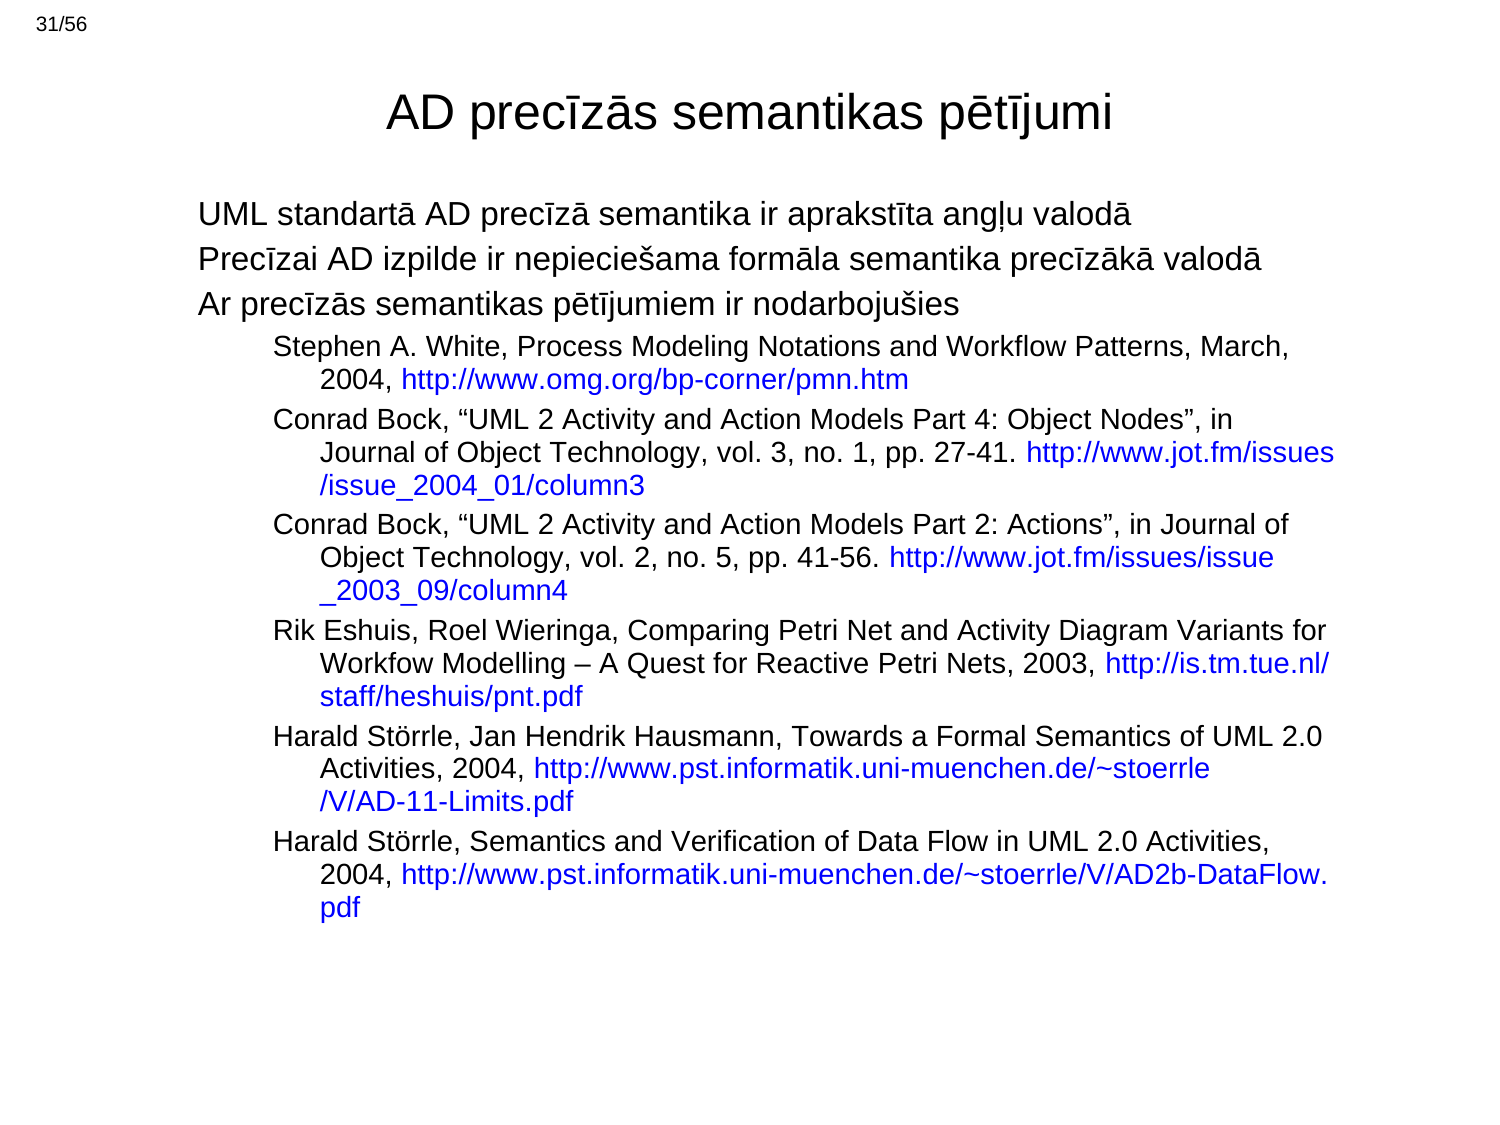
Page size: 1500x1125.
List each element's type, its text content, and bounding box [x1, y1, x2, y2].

list UML standartā AD precīzā semantika ir aprakstīta angļu valodā Precīzai AD izpilde ir nepieciešama formāla semantika precīzākā valodā Ar precīzās semantikas pētījumiem ir nodarbojušies Stephen A. White, Process Modeling Notations and Workflow Patterns, March, 2004, http://www.omg.org/bp-corner/pmn.htm Conrad Bock, “UML 2 Activity and Action Models Part 4: Object Nodes”, in Journal of Object Technology, vol. 3, no. 1, pp. 27-41. http://www.jot.fm/issues/issue_2004_01/column3 Conrad Bock, “UML 2 Activity and Action Models Part 2: Actions”, in Journal of Object Technology, vol. 2, no. 5, pp. 41-56. http://www.jot.fm/issues/issue_2003_09/column4 Rik Eshuis, Roel Wieringa, Comparing Petri Net and Activity Diagram Variants for Workfow Modelling – A Quest for Reactive Petri Nets, 2003, http://is.tm.tue.nl/staff/heshuis/pnt.pdf Harald Störrle, Jan Hendrik Hausmann, Towards a Formal Semantics of UML 2.0 Activities, 2004, http://www.pst.informatik.uni-muenchen.de/~stoerrle/V/AD-11-Limits.pdf Harald Störrle, Semantics and Verification of Data Flow in UML 2.0 Activities, 2004, http://www.pst.informatik.uni-muenchen.de/~stoerrle/V/AD2b-DataFlow.pdf [183, 187, 1353, 1020]
title AD precīzās semantikas pētījumi [112, 62, 1388, 163]
